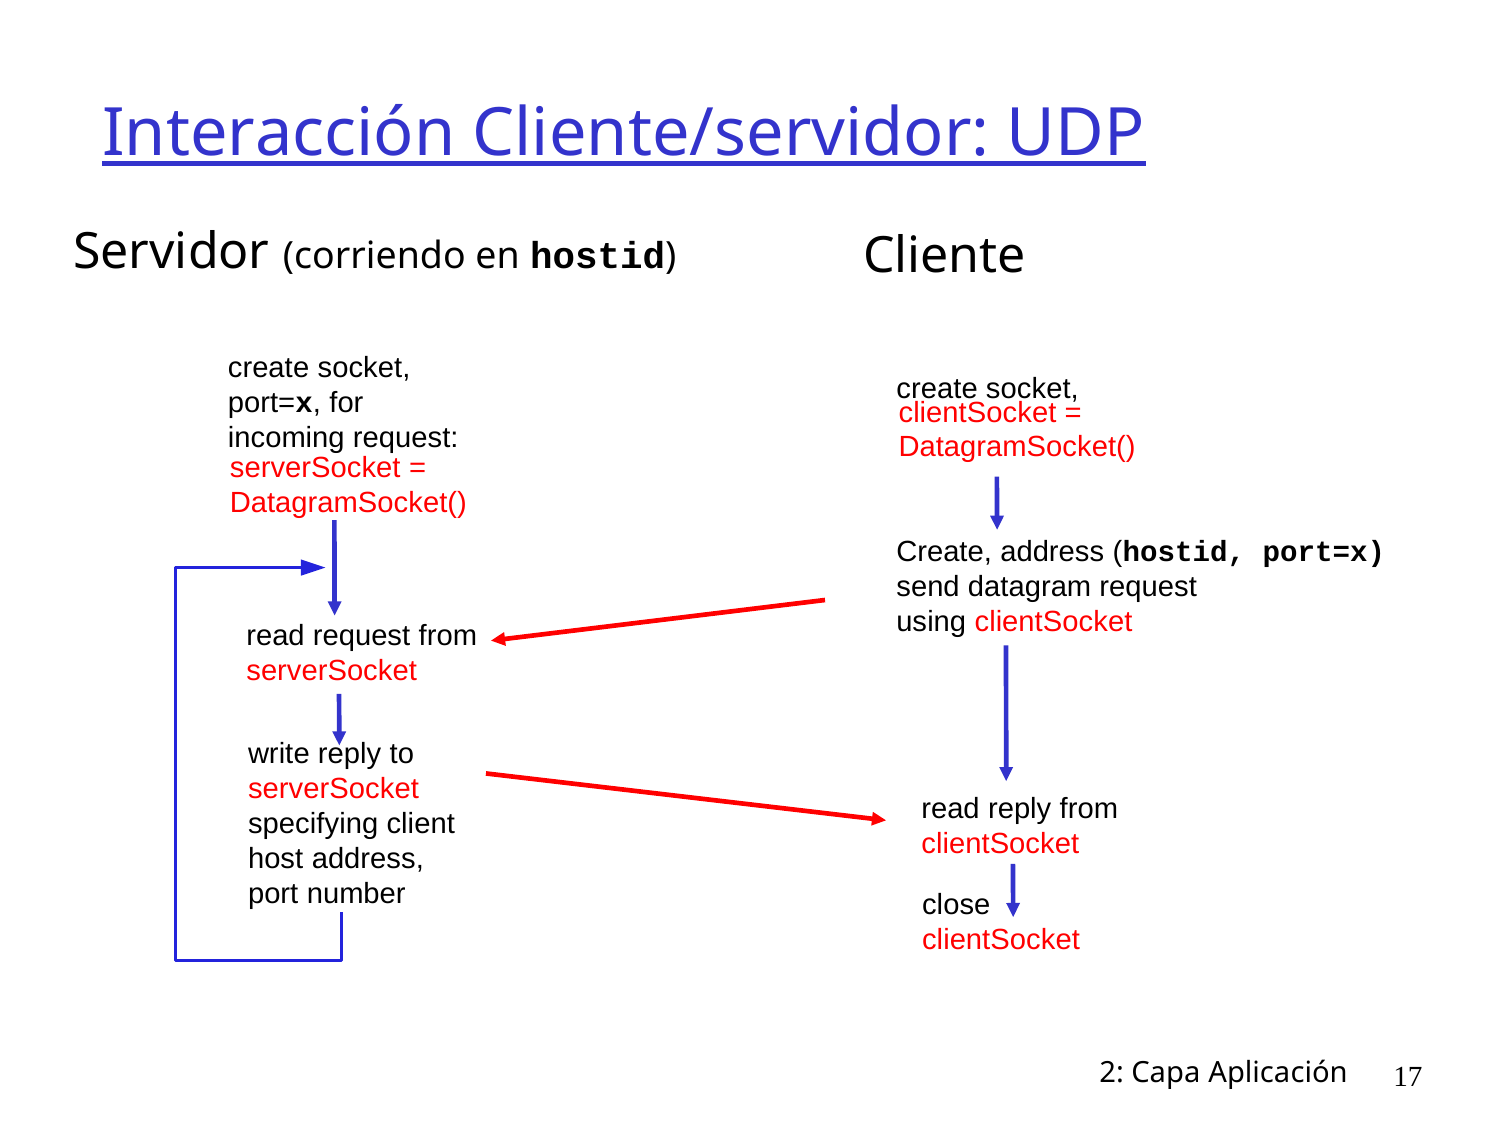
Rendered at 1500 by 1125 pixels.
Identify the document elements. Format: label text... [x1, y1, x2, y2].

text_box Cliente [848, 221, 1042, 291]
text_box close clientSocket [907, 877, 1096, 963]
text_box read reply from clientSocket [906, 781, 1134, 868]
text_box read request from serverSocket [231, 608, 493, 695]
text_box Servidor (corriendo en hostid)‏ [58, 217, 692, 288]
text_box Create, address (hostid, port=x) send datagram request using clientSocket [881, 524, 1401, 645]
text_box create socket, port=x, for incoming request: [213, 340, 475, 462]
text_box create socket, [881, 361, 1095, 448]
title Interacción Cliente/servidor: UDP [87, 37, 1363, 225]
text_box write reply to serverSocket specifying client host address, port number [233, 726, 471, 918]
text_box clientSocket = DatagramSocket()‏ [883, 384, 1152, 471]
text_box serverSocket = DatagramSocket()‏ [215, 440, 483, 527]
